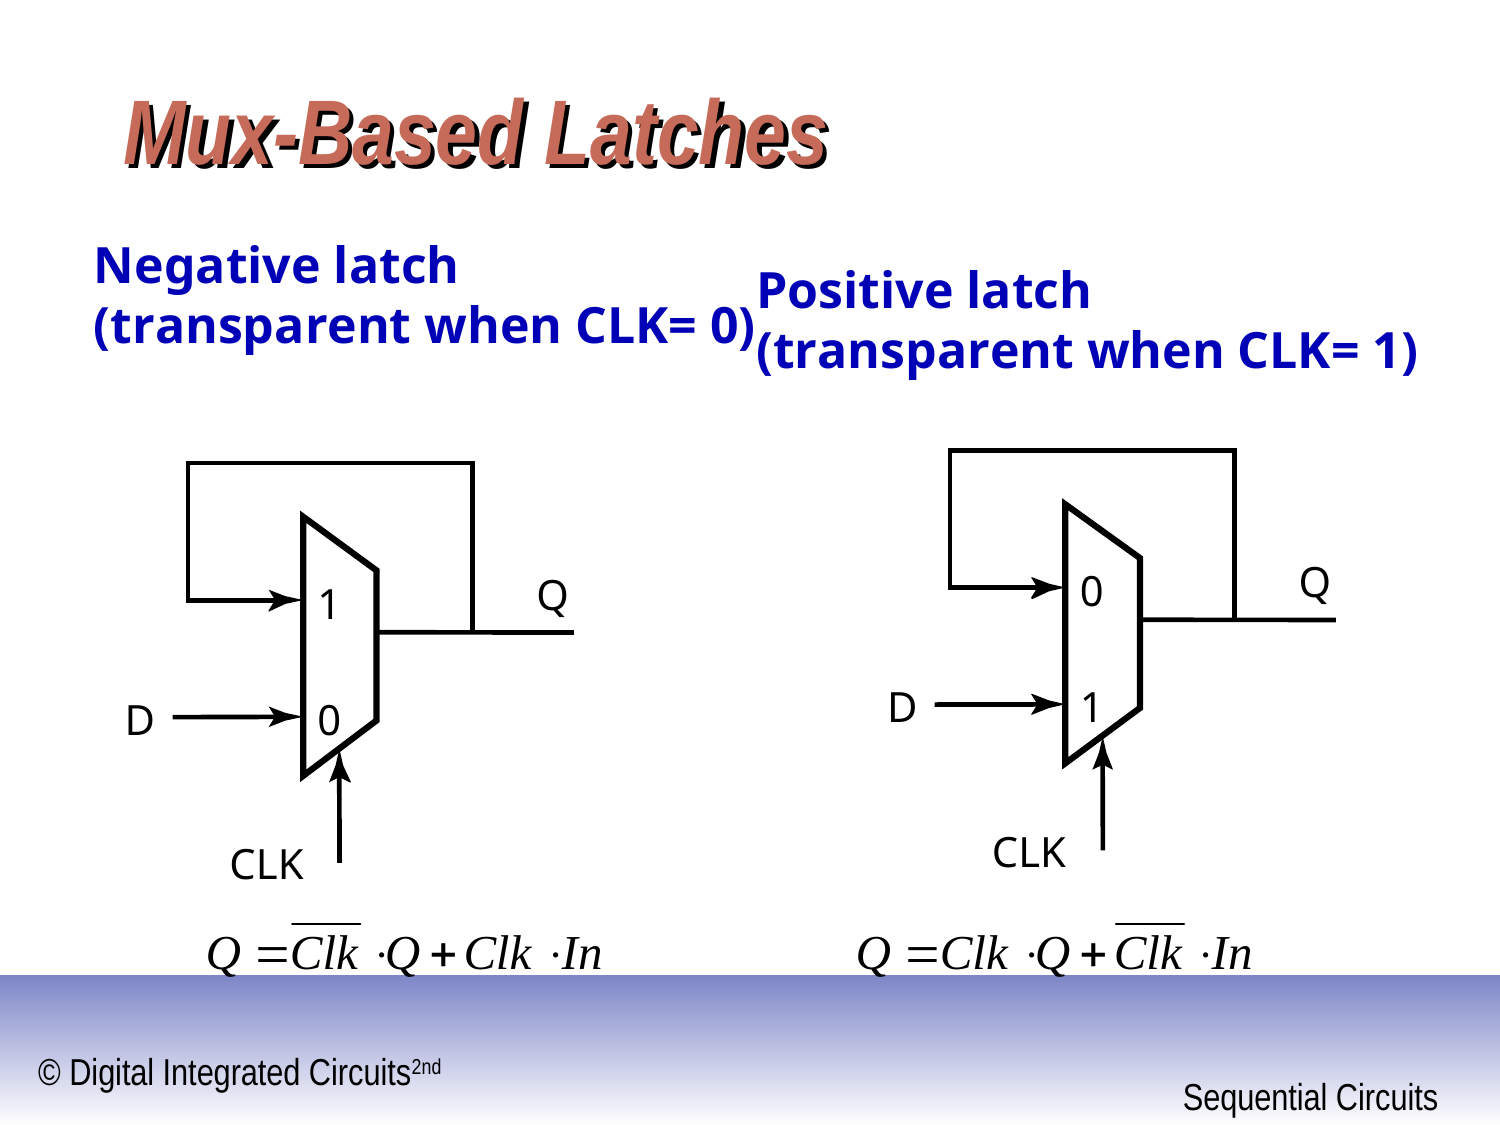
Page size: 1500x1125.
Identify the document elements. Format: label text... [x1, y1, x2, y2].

text_box 0 [317, 693, 342, 744]
text_box Positive latch (transparent when CLK= 1) [741, 250, 1434, 386]
text_box 0 [1079, 565, 1104, 616]
text_box D [887, 681, 918, 732]
text_box [1092, 736, 1114, 770]
text_box [268, 589, 300, 612]
text_box Q [536, 568, 569, 619]
text_box CLK [229, 837, 304, 889]
text_box 1 [1079, 681, 1104, 732]
text_box CLK [991, 825, 1067, 876]
text_box 1 [317, 577, 342, 628]
text_box D [124, 693, 156, 744]
chart [849, 912, 1263, 991]
title Mux-Based Latches [108, 65, 1384, 190]
text_box Q [1298, 556, 1332, 607]
text_box [329, 748, 352, 783]
text_box [268, 706, 300, 728]
text_box [1031, 577, 1062, 600]
text_box [1031, 693, 1062, 715]
text_box Negative latch (transparent when CLK= 0) [79, 225, 771, 361]
chart [199, 912, 613, 991]
